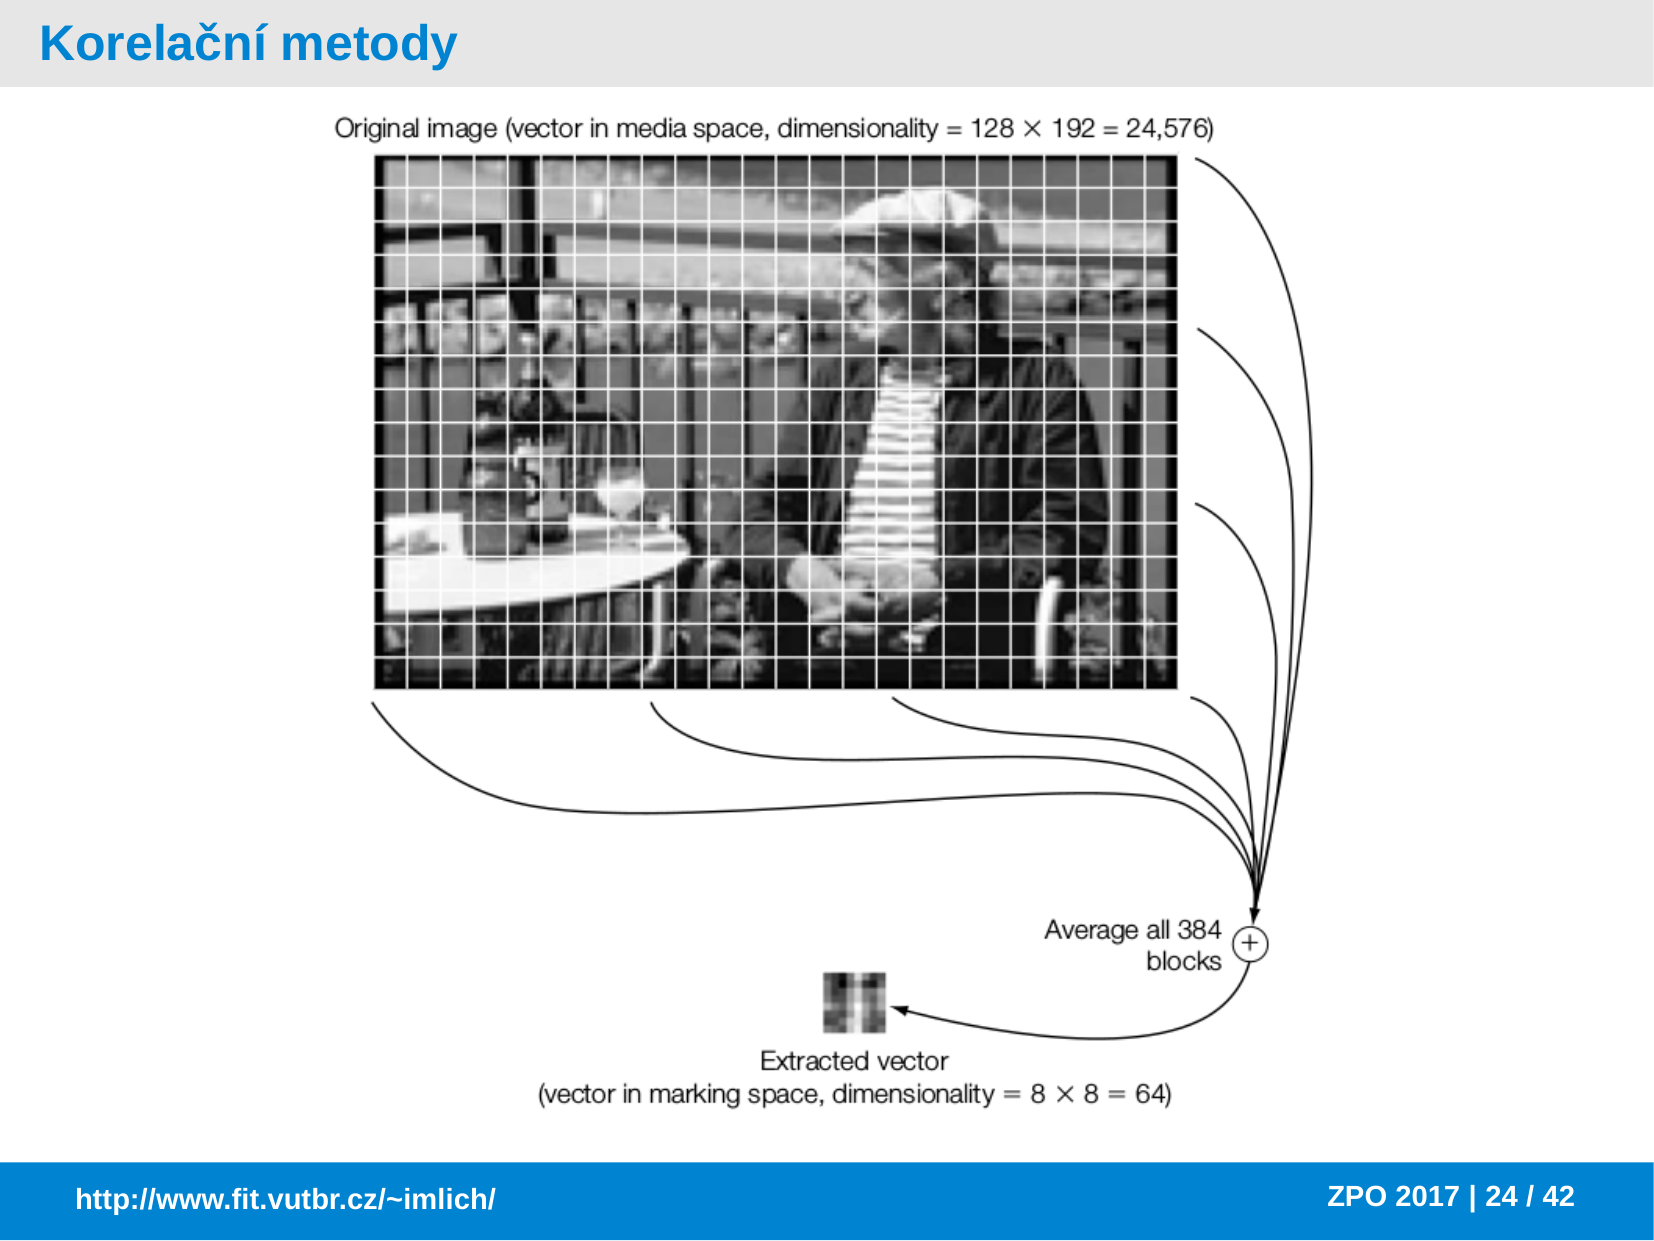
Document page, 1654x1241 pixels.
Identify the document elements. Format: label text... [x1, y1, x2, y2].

picture [318, 89, 1336, 1126]
title Korelační metody [39, 5, 1615, 81]
